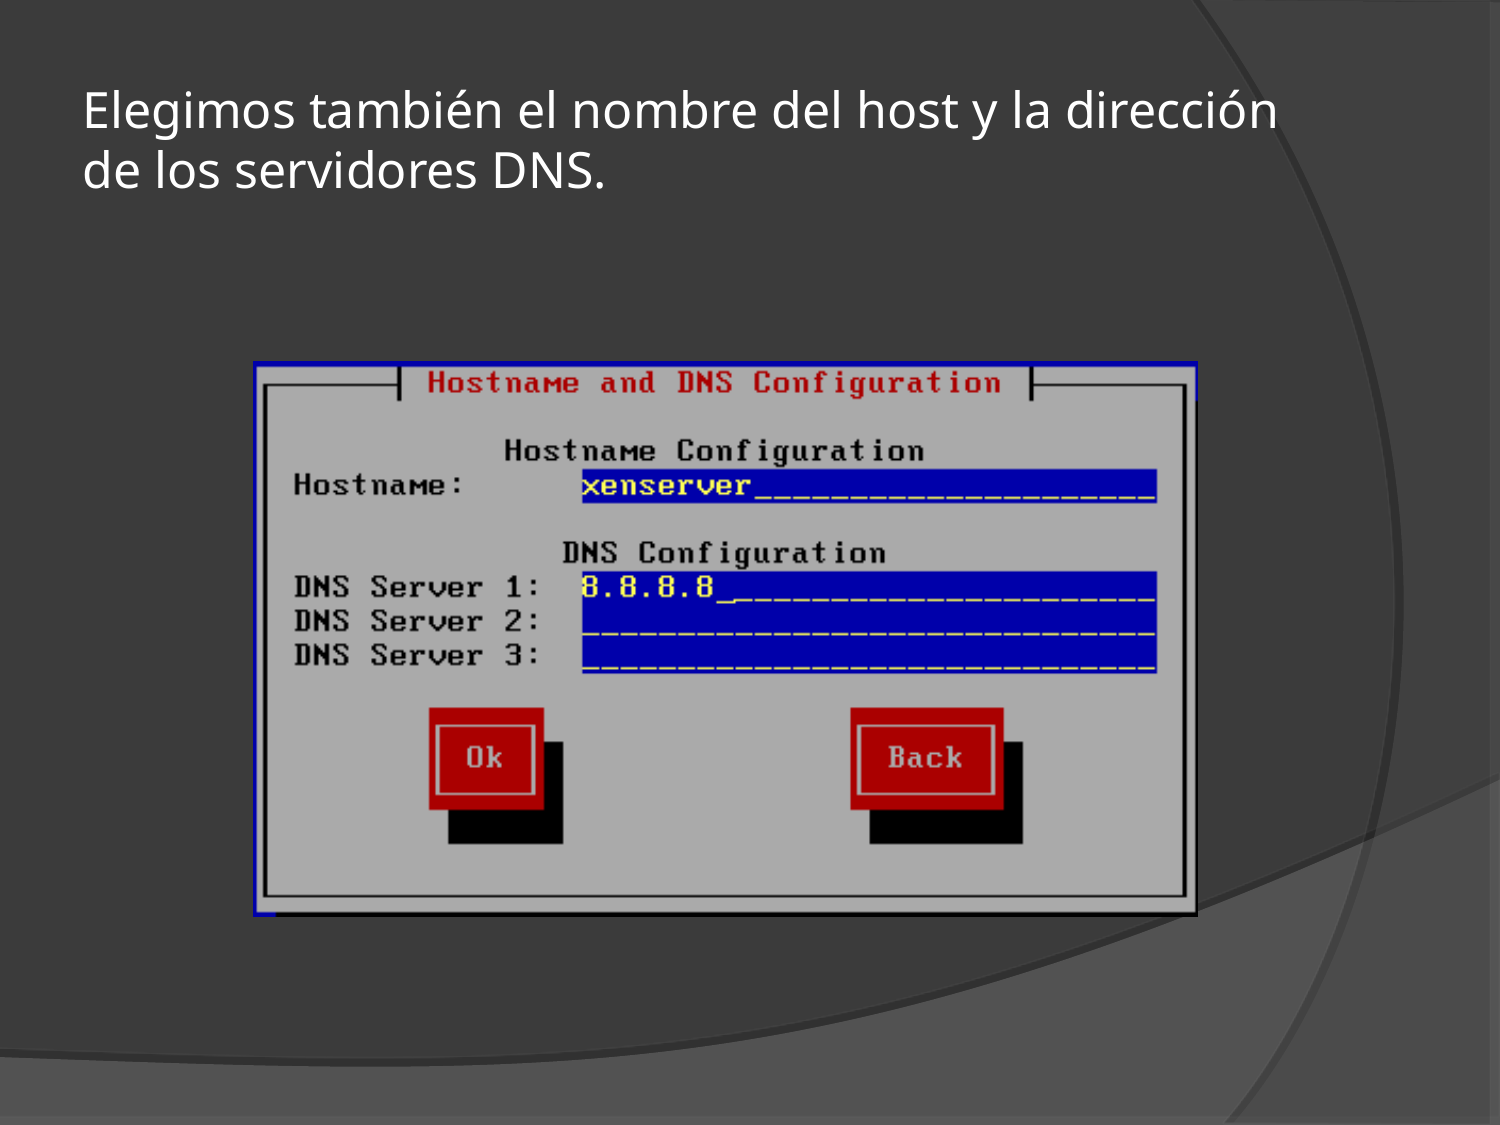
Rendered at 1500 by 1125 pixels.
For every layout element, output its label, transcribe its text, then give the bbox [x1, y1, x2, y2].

picture [253, 361, 1198, 917]
title Elegimos también el nombre del host y la dirección de los servidores DNS. [75, 45, 1300, 233]
